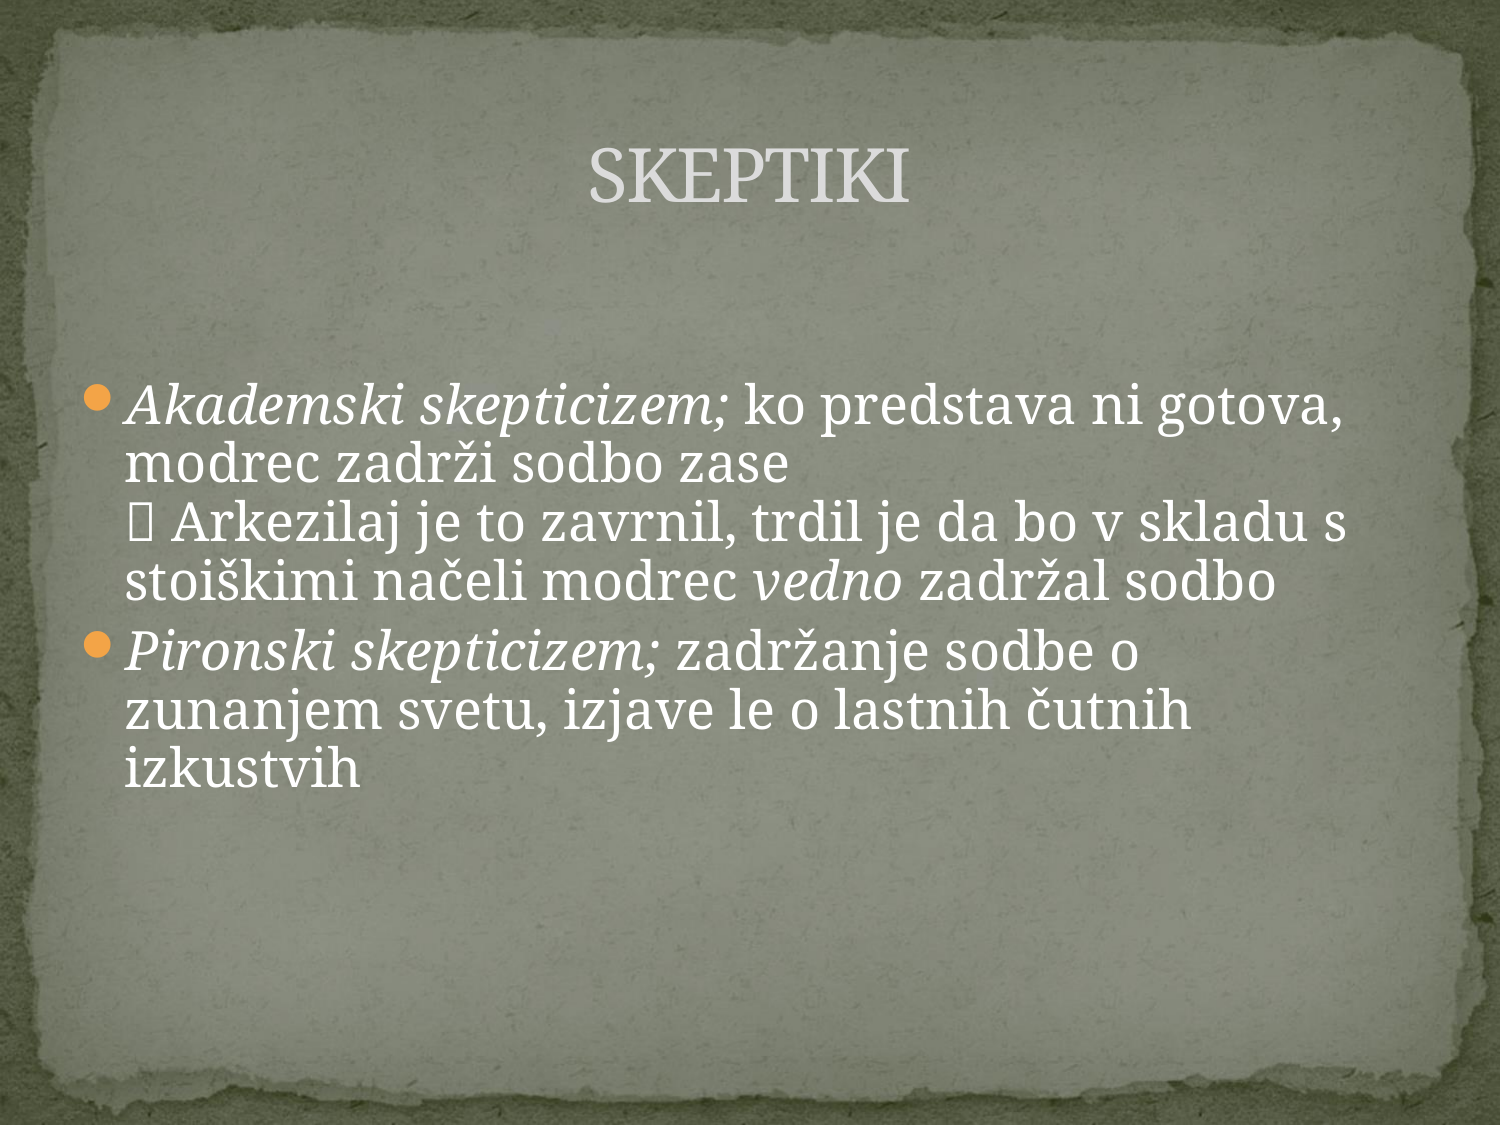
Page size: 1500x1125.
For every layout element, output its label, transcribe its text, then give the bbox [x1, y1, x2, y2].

list Akademski skepticizem; ko predstava ni gotova, modrec zadrži sodbo zase  Arkezilaj je to zavrnil, trdil je da bo v skladu s stoiškimi načeli modrec vedno zadržal sodbo Pironski skepticizem; zadržanje sodbe o zunanjem svetu, izjave le o lastnih čutnih izkustvih [64, 231, 1415, 1035]
picture [0, 0, 1500, 1125]
title SKEPTIKI [75, 66, 1425, 225]
